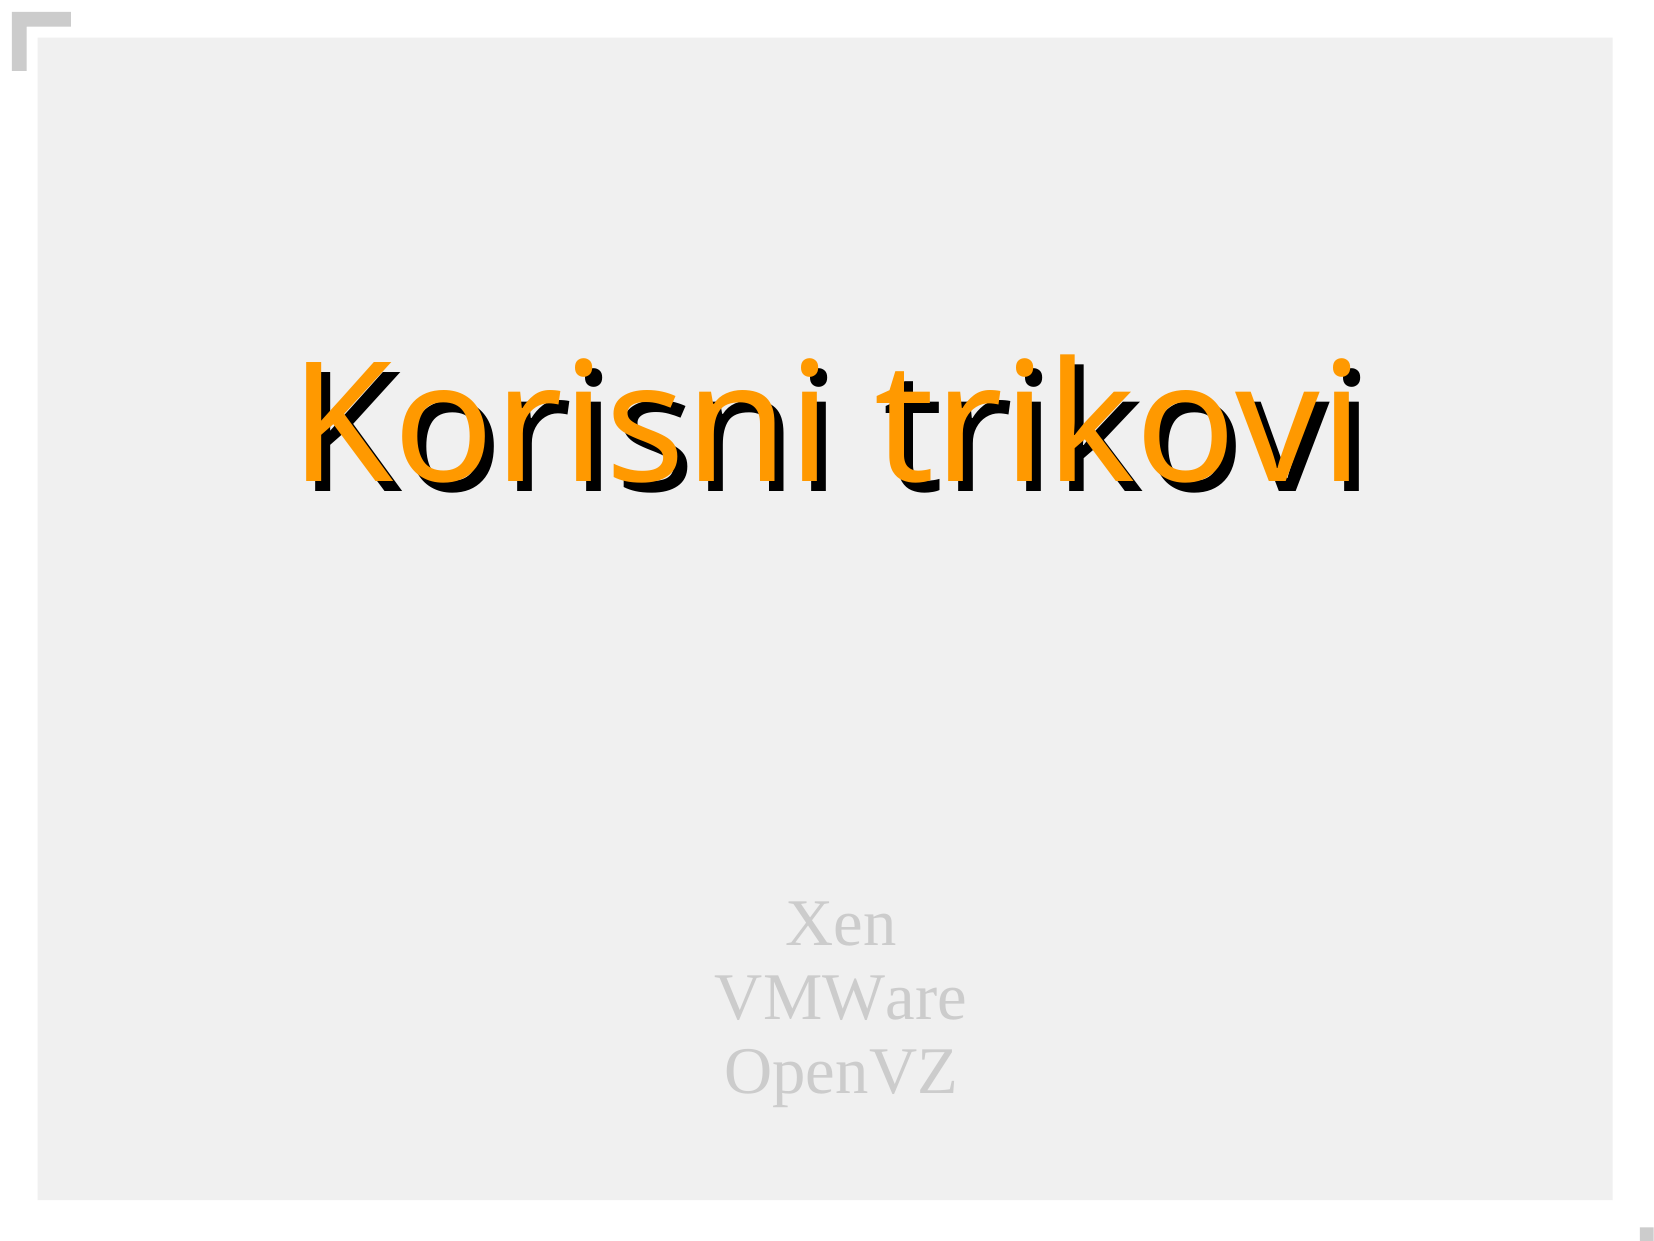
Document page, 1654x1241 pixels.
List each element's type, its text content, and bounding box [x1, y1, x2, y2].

subtitle Xen VMWare OpenVZ [121, 862, 1561, 1132]
title Korisni trikovi [121, 46, 1534, 788]
